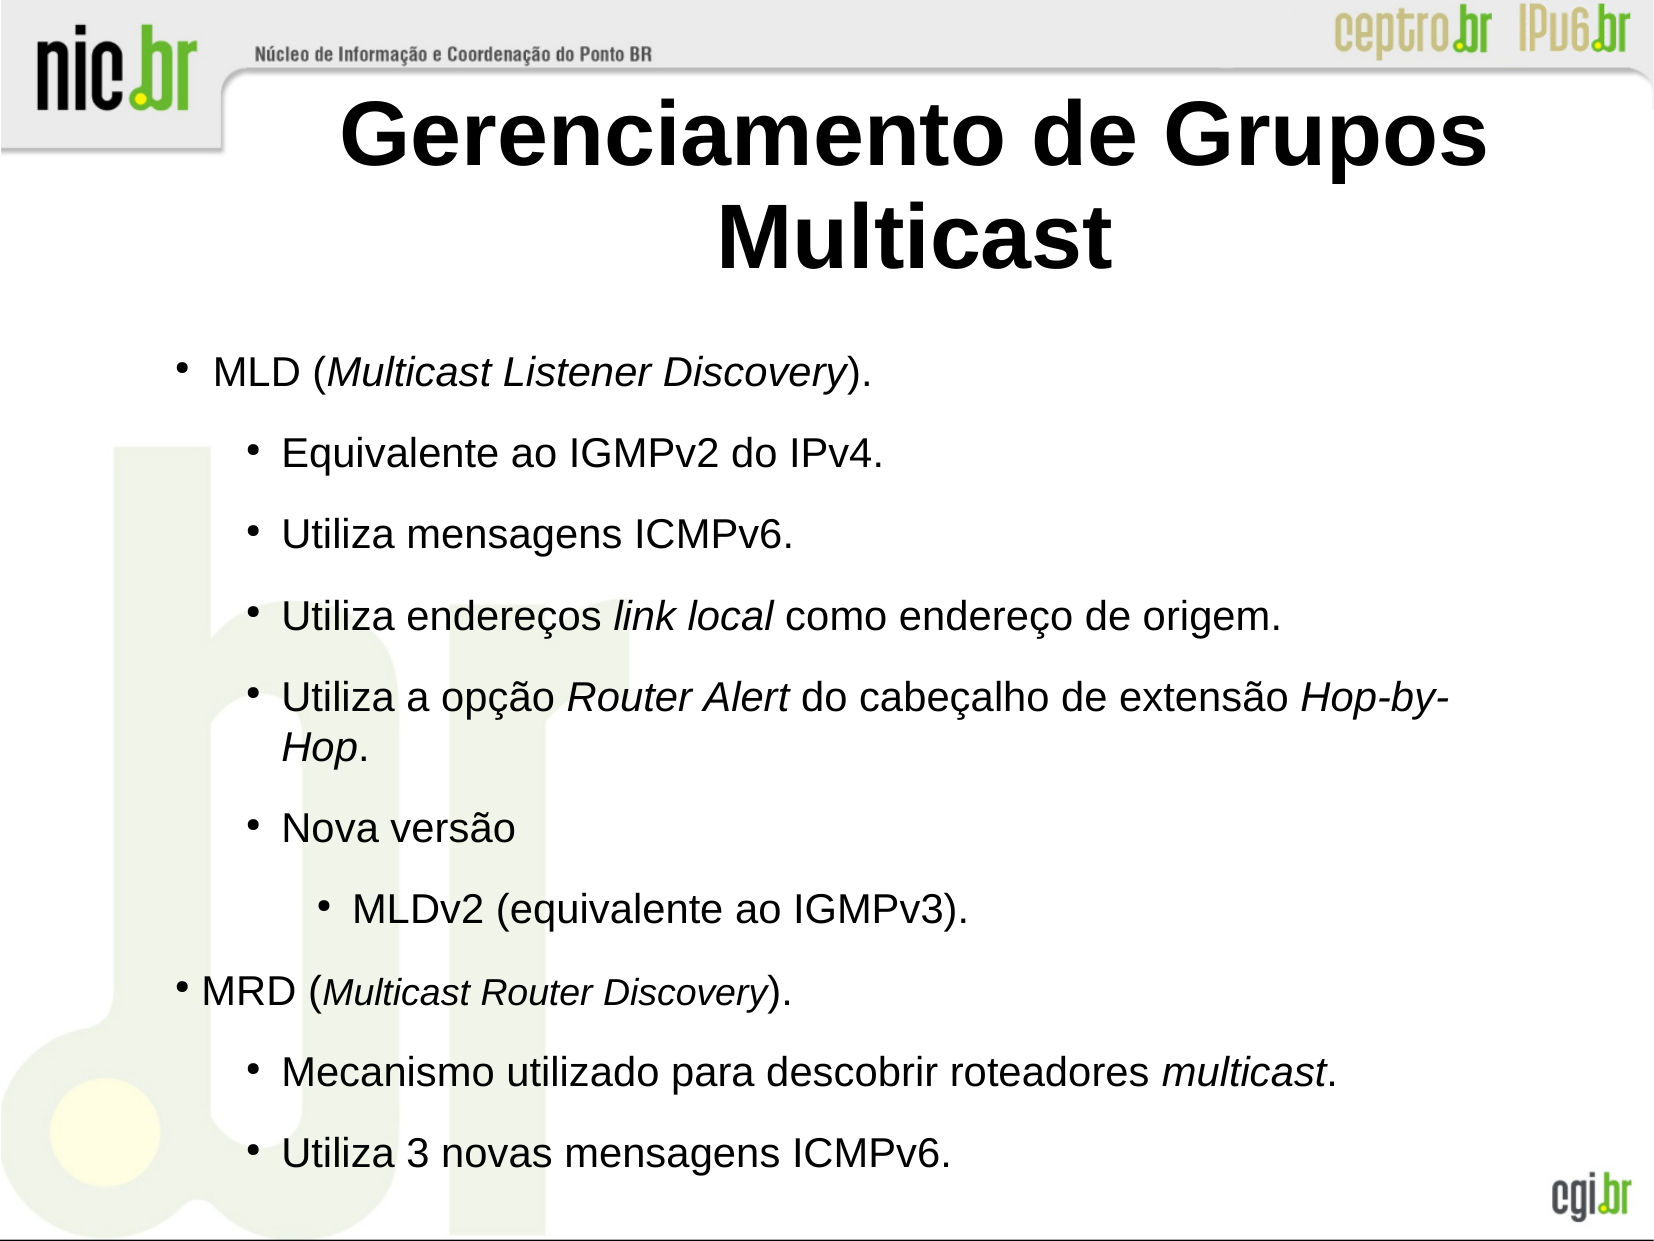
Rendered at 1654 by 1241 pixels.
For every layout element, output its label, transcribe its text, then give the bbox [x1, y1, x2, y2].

text_box Gerenciamento de Grupos Multicast [177, 76, 1654, 195]
picture [0, 0, 1654, 1241]
text_box MLD (Multicast Listener Discovery). Equivalente ao IGMPv2 do IPv4. Utiliza mensagens ICMPv6. Utiliza endereços link local como endereço de origem. Utiliza a opção Router Alert do cabeçalho de extensão Hop-by-Hop. Nova versão MLDv2 (equivalente ao IGMPv3). MRD (Multicast Router Discovery). Mecanismo utilizado para descobrir roteadores multicast. Utiliza 3 novas mensagens ICMPv6. [160, 336, 1494, 975]
